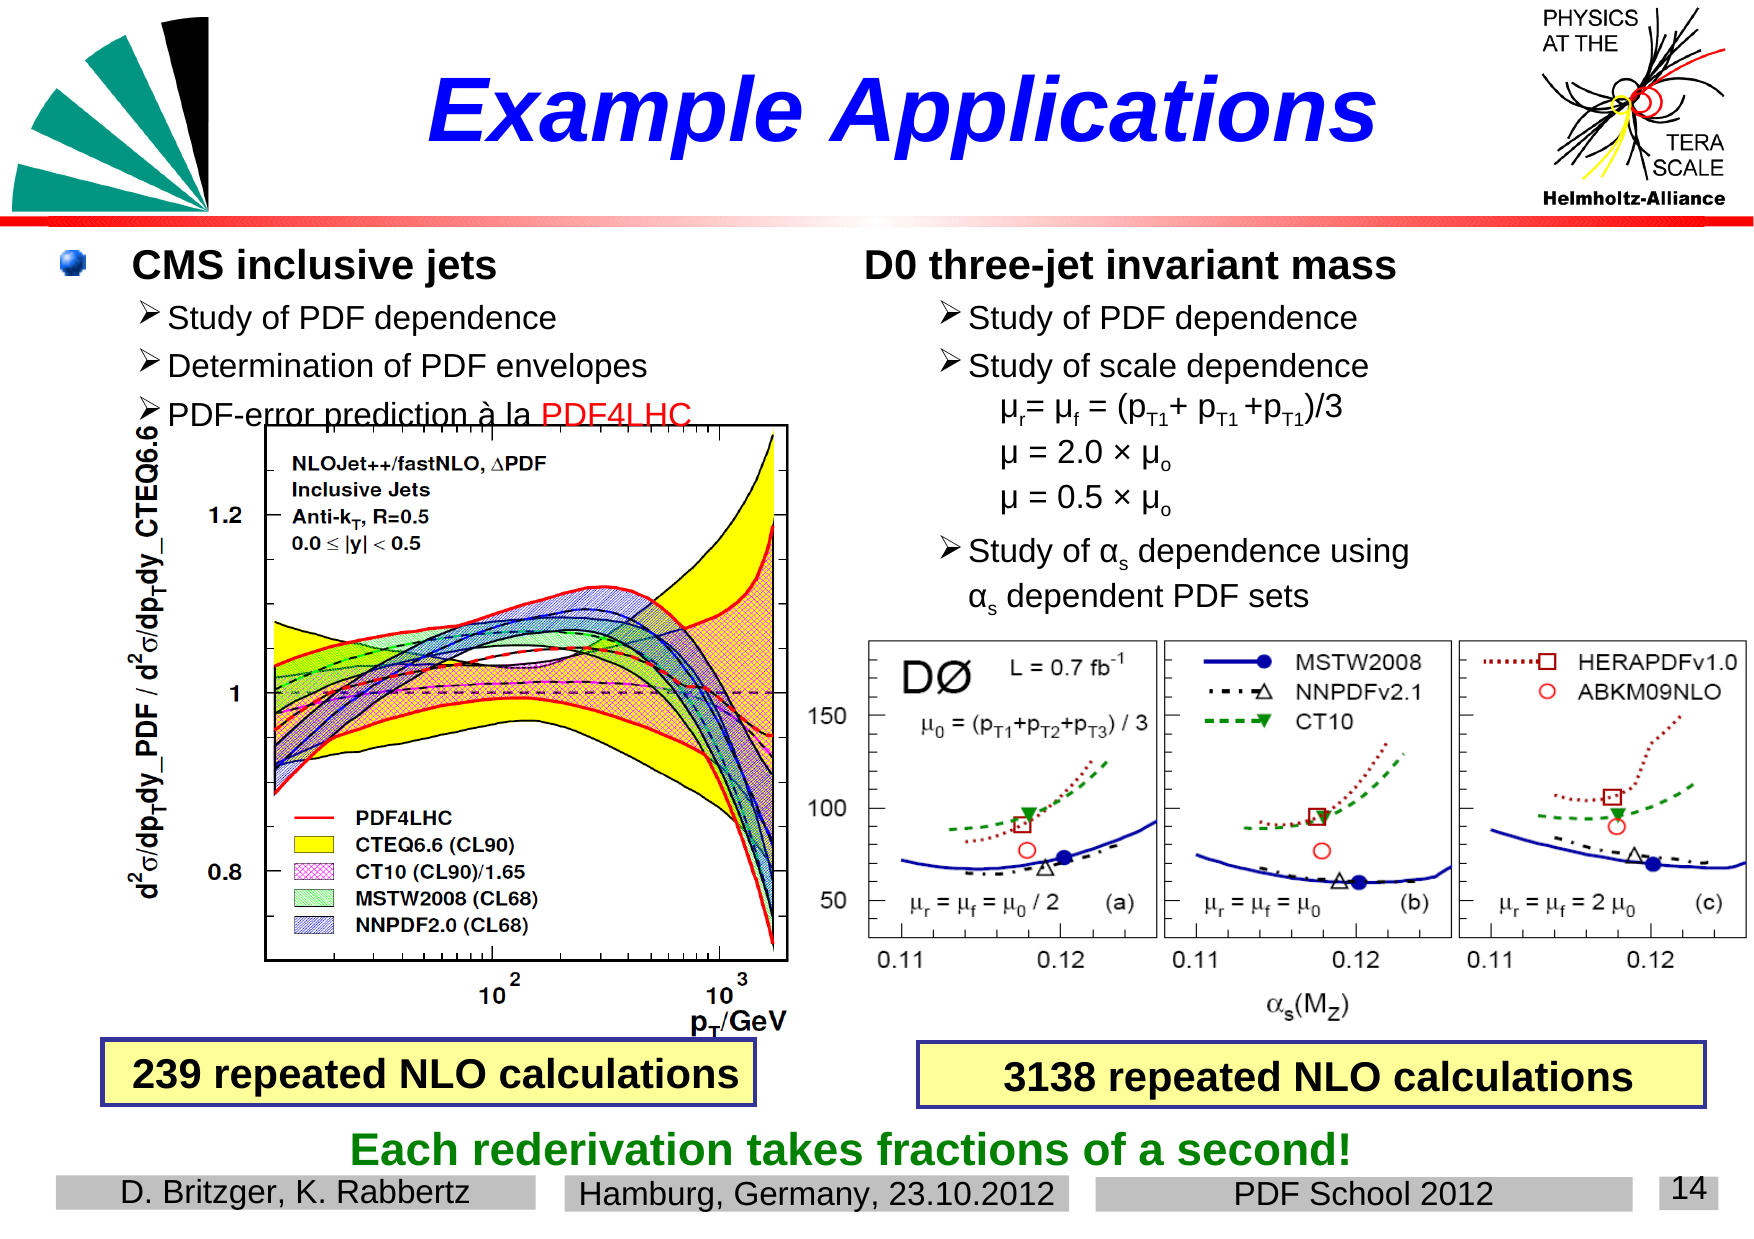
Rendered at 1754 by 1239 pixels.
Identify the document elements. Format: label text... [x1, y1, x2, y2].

text_box 3138 repeated NLO calculations [918, 1048, 1705, 1108]
title Example Applications [222, 7, 1527, 203]
text_box 239 repeated NLO calculations [102, 1039, 756, 1106]
list CMS inclusive jets Study of PDF dependence Determination of PDF envelopes PDF-error prediction à la PDF4LHC [34, 230, 835, 1048]
text_box D0 three-jet invariant mass Study of PDF dependence Study of scale dependence μr= μf = (pT1+ pT1 +pT1)/3 μ = 2.0 × μo μ = 0.5 × μo Study of αs dependence using αs dependent PDF sets [835, 230, 1719, 616]
picture [1524, 0, 1742, 216]
picture [807, 616, 1754, 1040]
text_box Each rederivation takes fractions of a second! [337, 1118, 1365, 1182]
picture [12, 17, 209, 214]
text_box D0 three-jet invariant mass Study of PDF dependence Study of scale dependence μr= μf = (pT1+ pT1 +pT1)/3 μ = 2.0 × μo μ = 0.5 × μo Study of αs dependence using αs dependent PDF sets [835, 1040, 1719, 1048]
